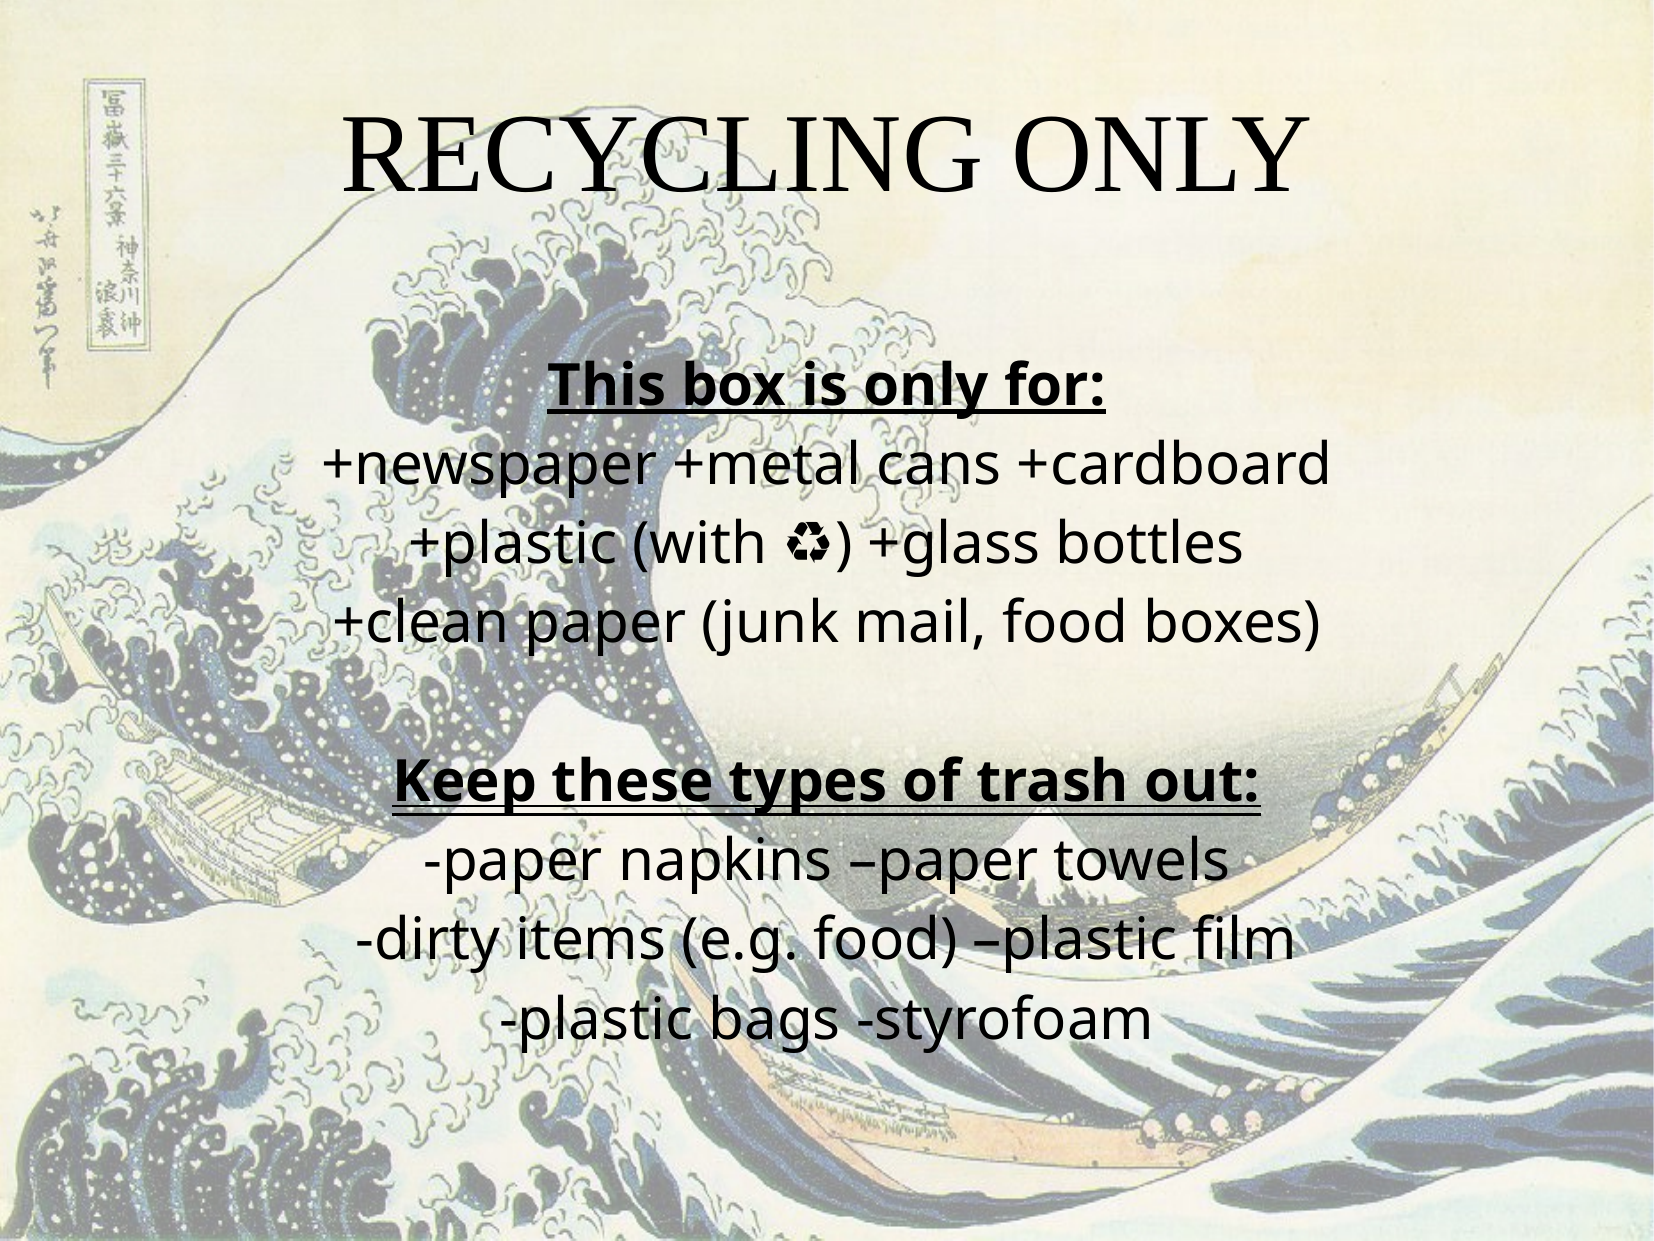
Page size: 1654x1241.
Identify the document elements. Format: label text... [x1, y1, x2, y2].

subtitle This box is only for: +newspaper +metal cans +cardboard +plastic (with ♻) +glass bottles +clean paper (junk mail, food boxes) Keep these types of trash out: -paper napkins –paper towels -dirty items (e.g. food) –plastic film -plastic bags -styrofoam [82, 290, 1571, 1109]
title RECYCLING ONLY [82, 49, 1571, 257]
picture [0, 0, 1654, 1241]
